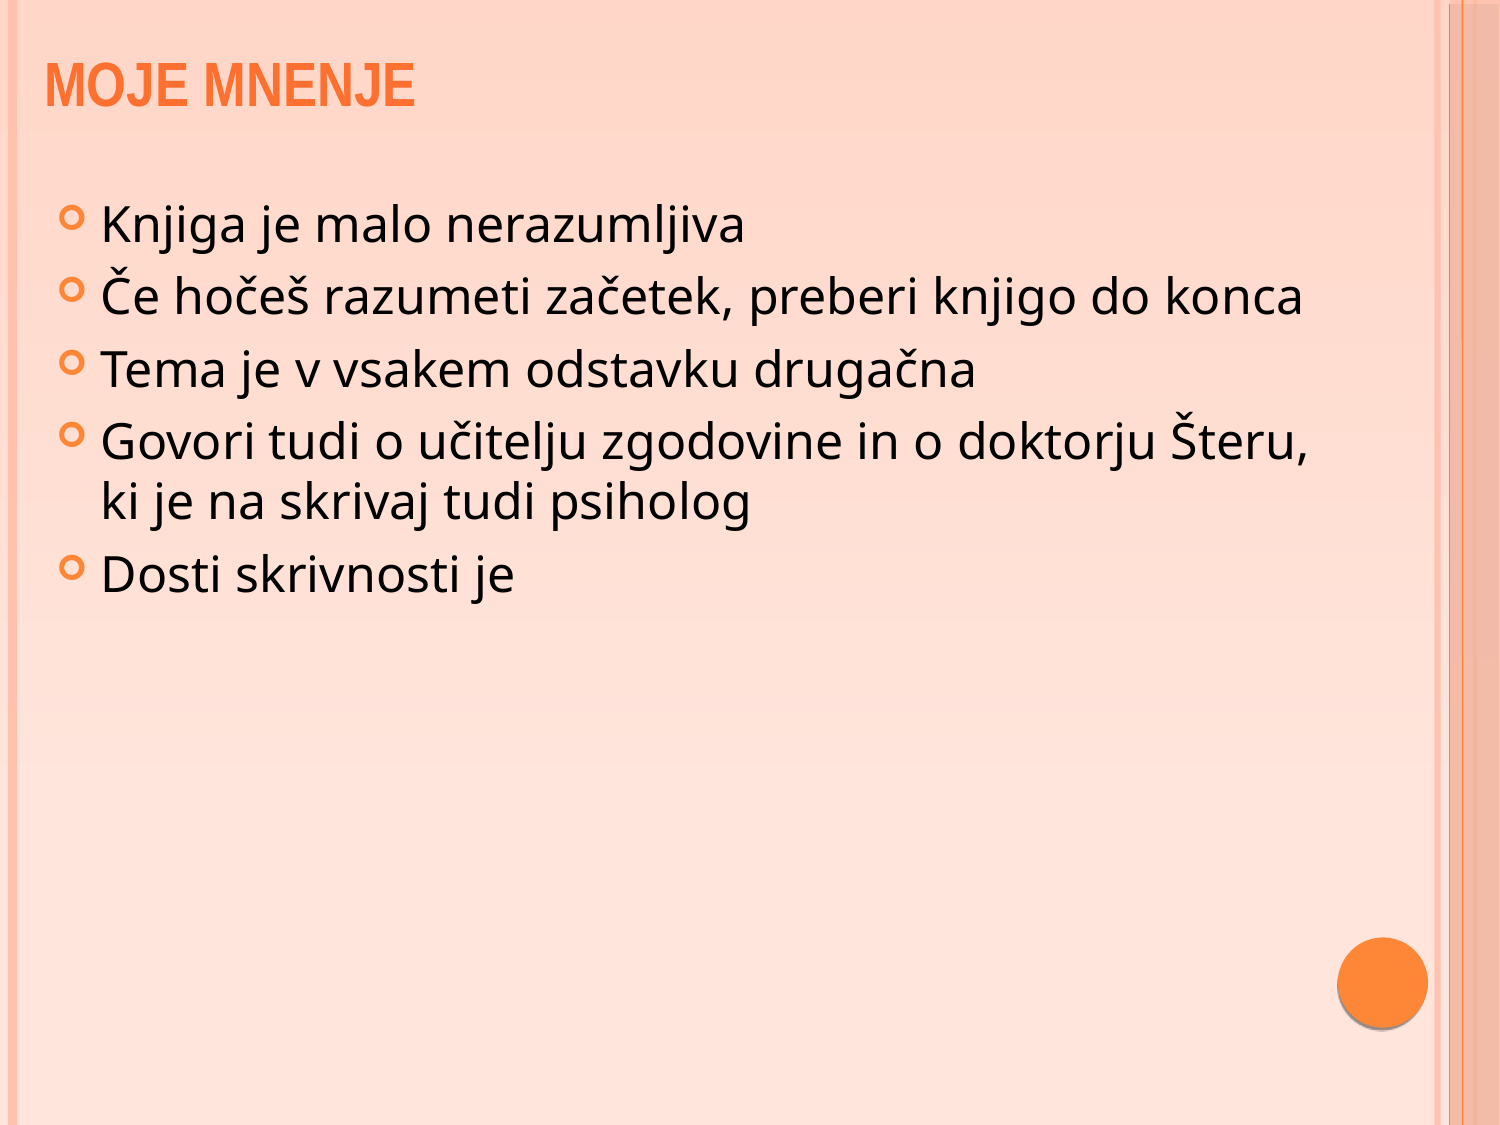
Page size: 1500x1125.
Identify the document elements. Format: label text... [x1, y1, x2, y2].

title Moje mnenje [29, 19, 1255, 127]
list Knjiga je malo nerazumljiva Če hočeš razumeti začetek, preberi knjigo do konca Tema je v vsakem odstavku drugačna Govori tudi o učitelju zgodovine in o doktorju Šteru, ki je na skrivaj tudi psiholog Dosti skrivnosti je [41, 184, 1329, 985]
